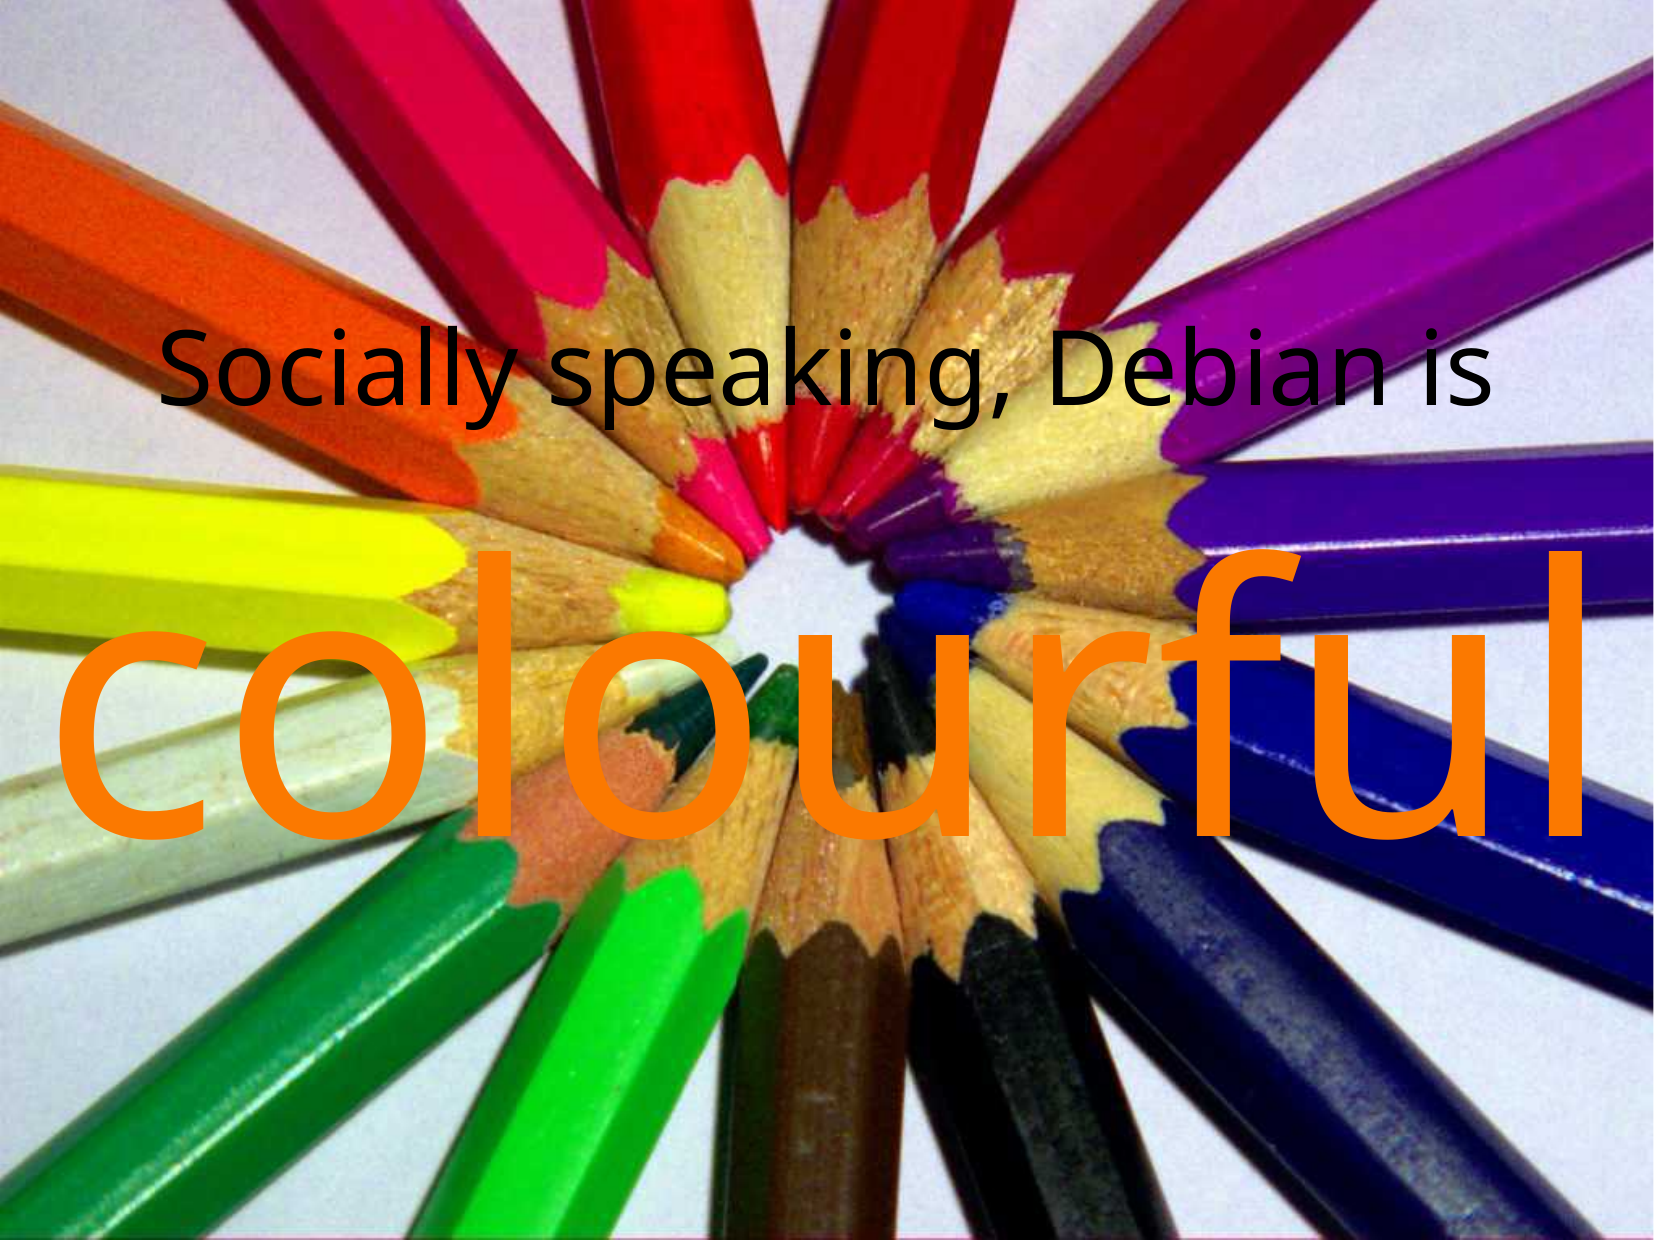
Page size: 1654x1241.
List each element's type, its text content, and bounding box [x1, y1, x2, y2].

text_box Socially speaking, Debian is colourful [0, 0, 1654, 1241]
